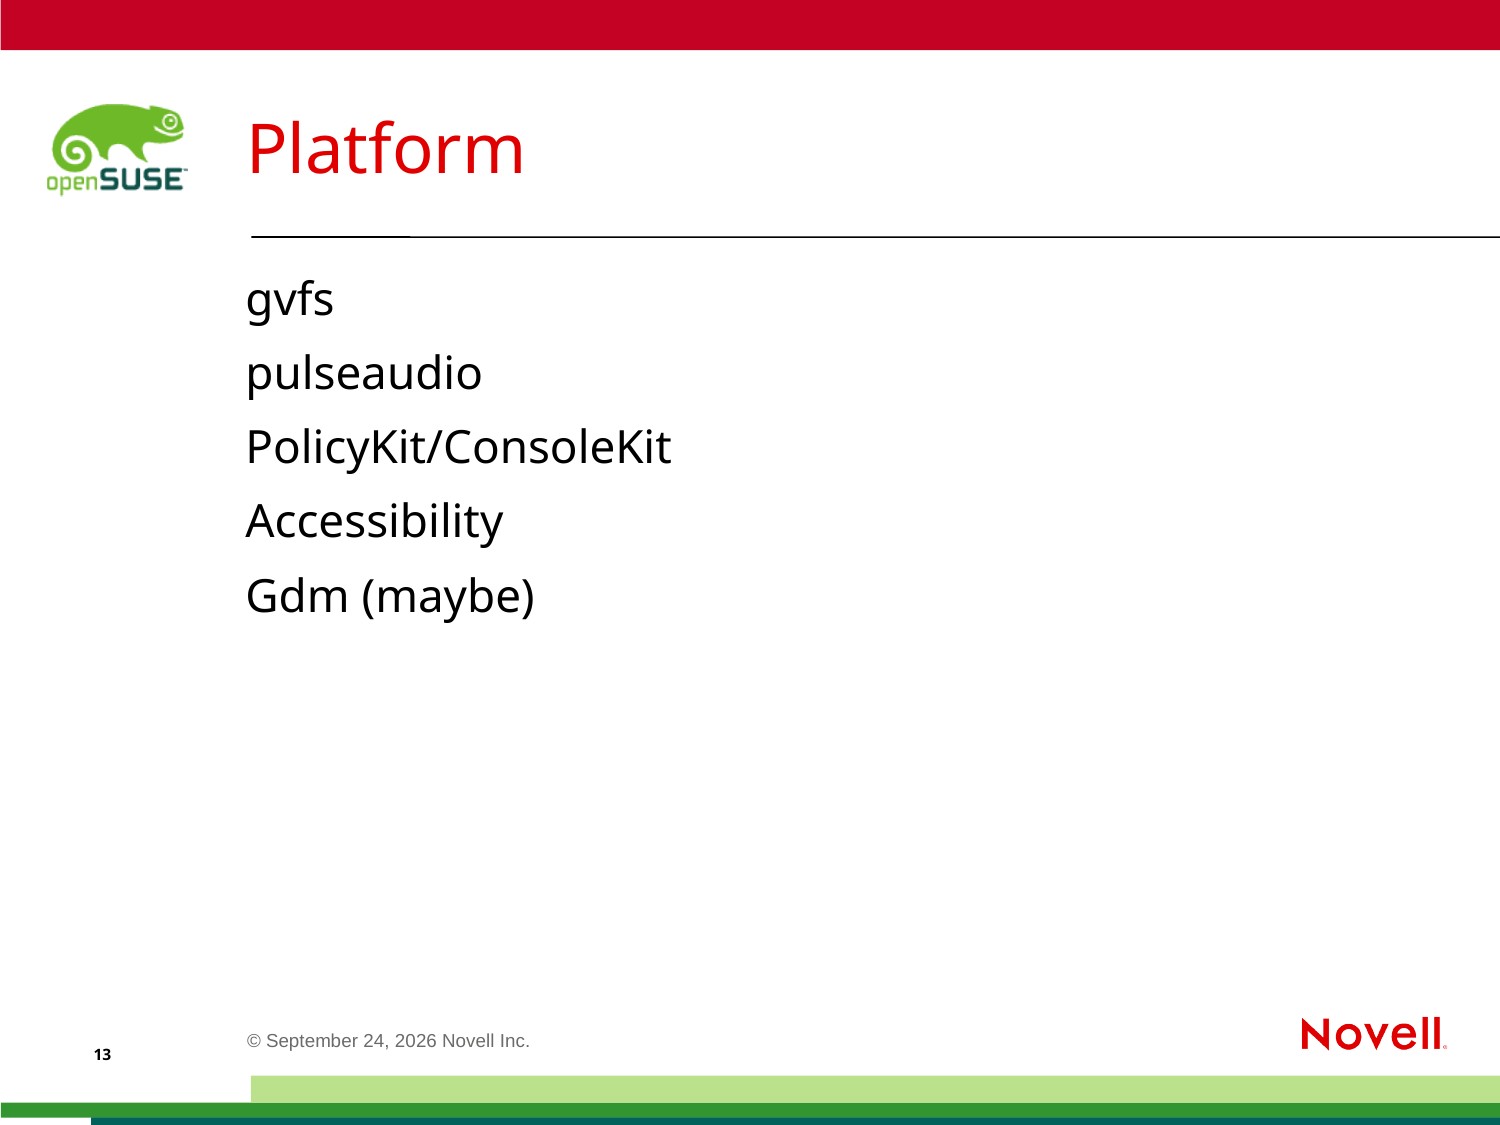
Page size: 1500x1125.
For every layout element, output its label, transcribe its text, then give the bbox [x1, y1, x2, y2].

picture [47, 104, 188, 197]
title Platform [246, 68, 1409, 231]
list gvfs pulseaudio PolicyKit/ConsoleKit Accessibility Gdm (maybe) [245, 267, 1458, 980]
picture [1295, 1011, 1453, 1056]
